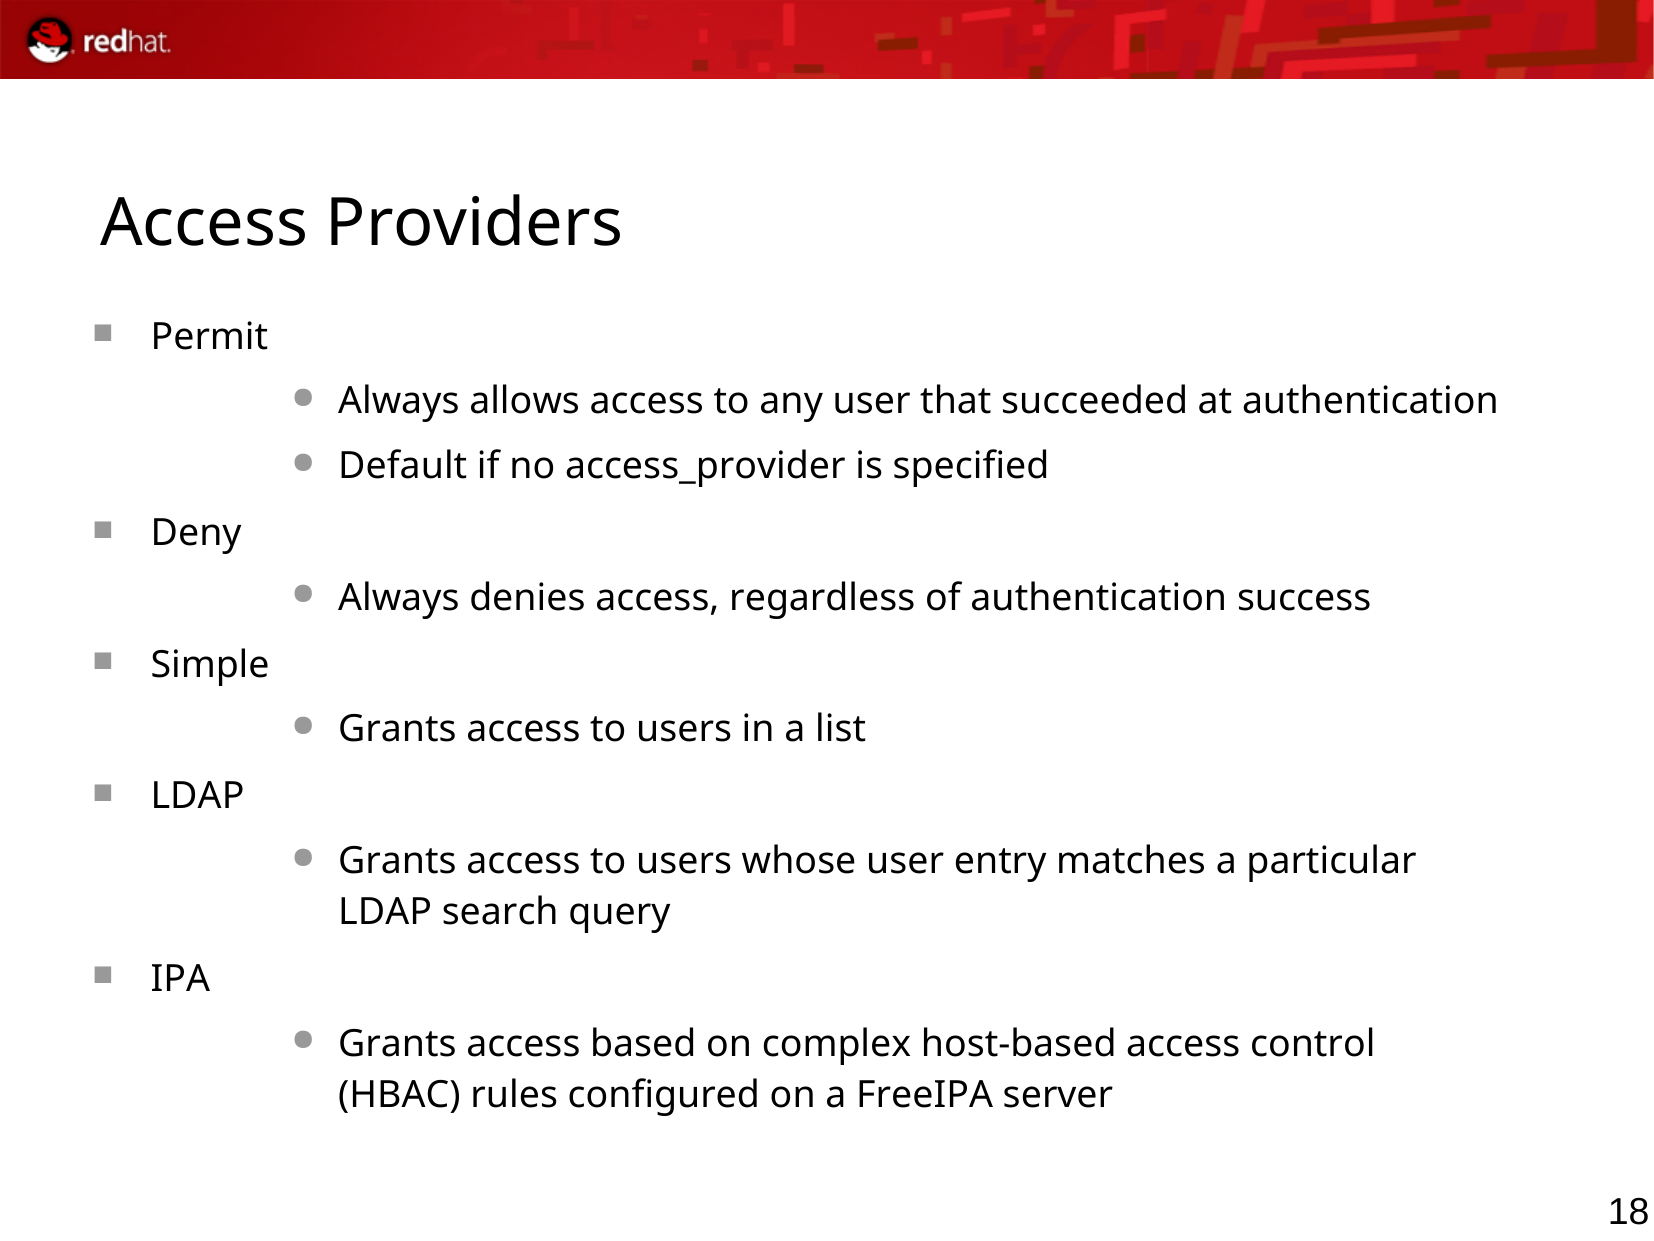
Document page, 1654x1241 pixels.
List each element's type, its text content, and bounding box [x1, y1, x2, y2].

picture [0, 0, 1654, 79]
title Access Providers [100, 171, 1506, 267]
list Permit Always allows access to any user that succeeded at authentication Default if no access_provider is specified Deny Always denies access, regardless of authentication success Simple Grants access to users in a list LDAP Grants access to users whose user entry matches a particular LDAP search query IPA Grants access based on complex host-based access control (HBAC) rules configured on a FreeIPA server [94, 309, 1501, 1163]
